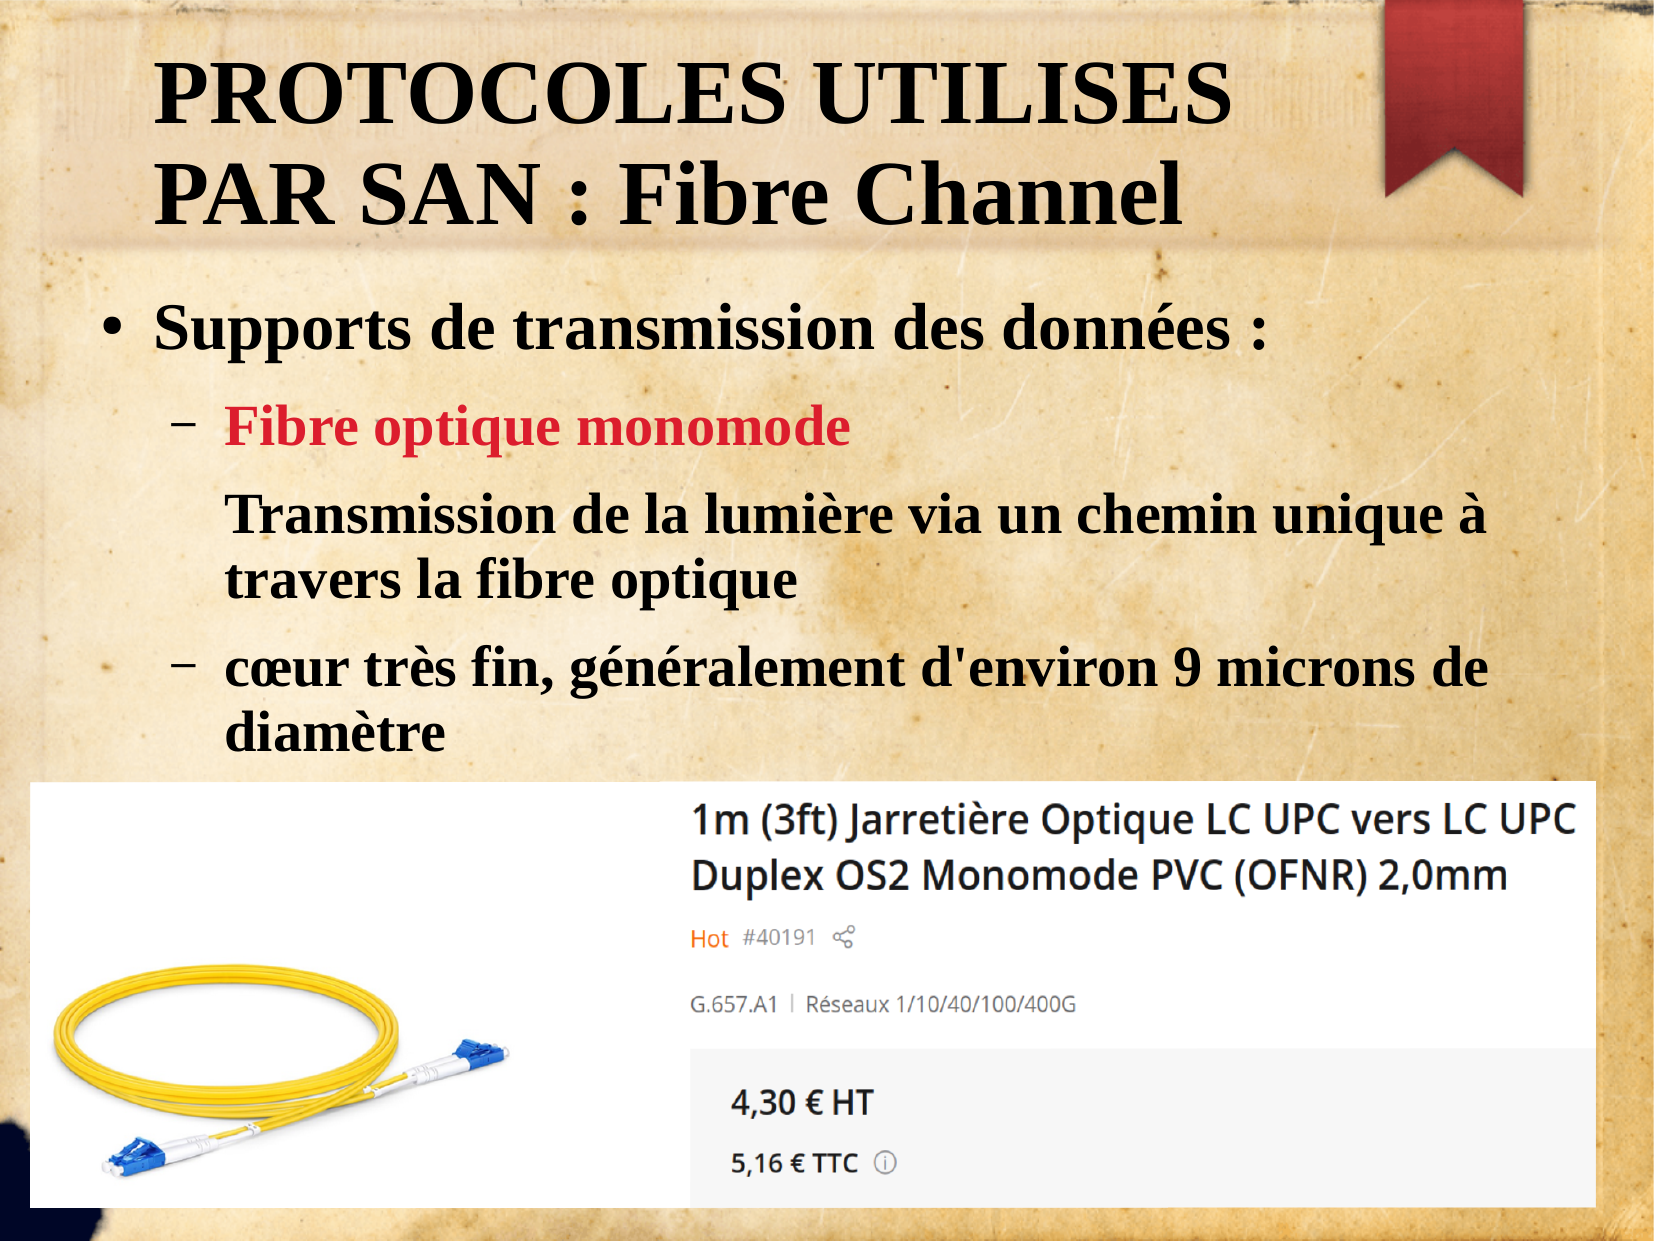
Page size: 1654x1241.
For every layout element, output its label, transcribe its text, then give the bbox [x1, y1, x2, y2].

title PROTOCOLES UTILISES PAR SAN : Fibre Channel [82, 41, 1347, 245]
picture [0, 0, 1654, 1241]
list Supports de transmission des données : Fibre optique monomode Transmission de la lumière via un chemin unique à travers la fibre optique cœur très fin, généralement d'environ 9 microns de diamètre [82, 290, 1538, 781]
